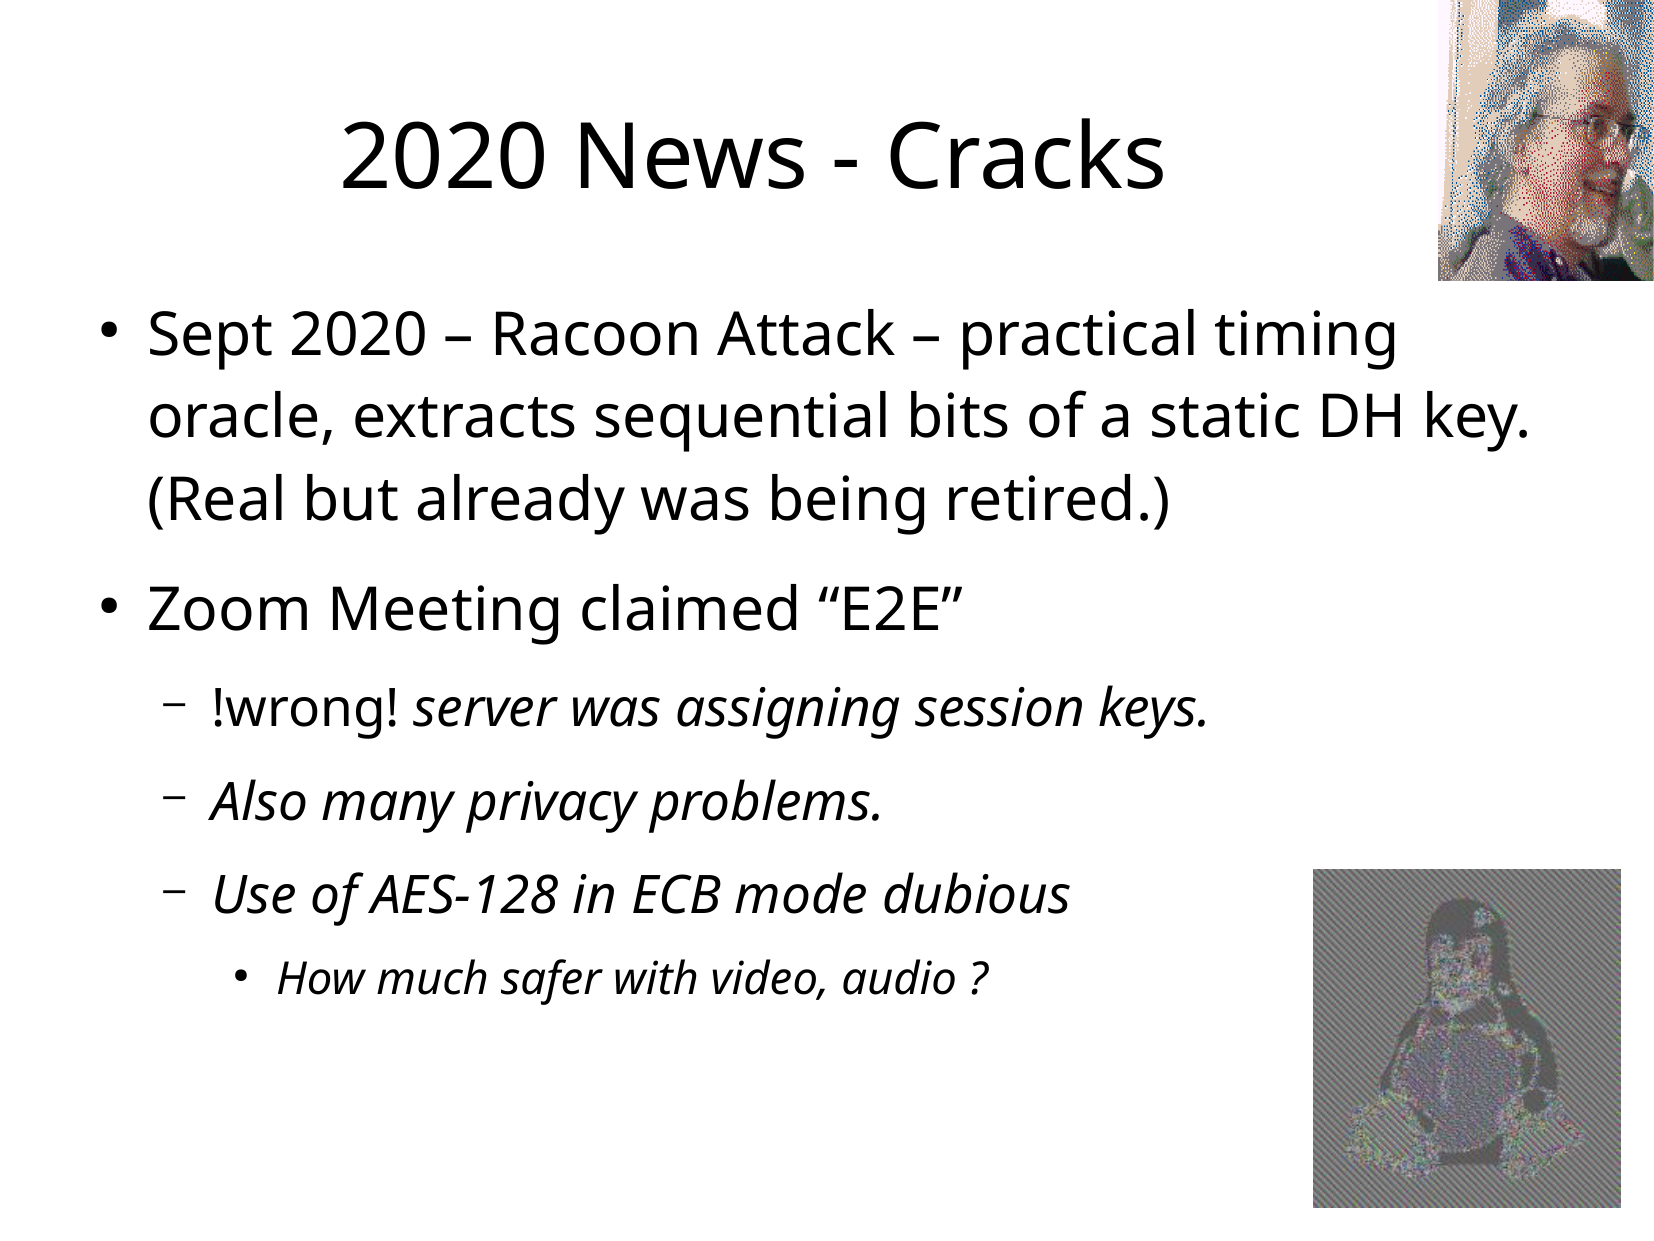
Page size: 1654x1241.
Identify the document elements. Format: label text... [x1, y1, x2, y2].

title 2020 News - Cracks [82, 49, 1426, 257]
picture [1313, 869, 1621, 1208]
list Sept 2020 – Racoon Attack – practical timing oracle, extracts sequential bits of a static DH key. (Real but already was being retired.) Zoom Meeting claimed “E2E” !wrong! server was assigning session keys. Also many privacy problems. Use of AES-128 in ECB mode dubious How much safer with video, audio ? [82, 290, 1571, 1010]
picture [1438, 0, 1654, 281]
